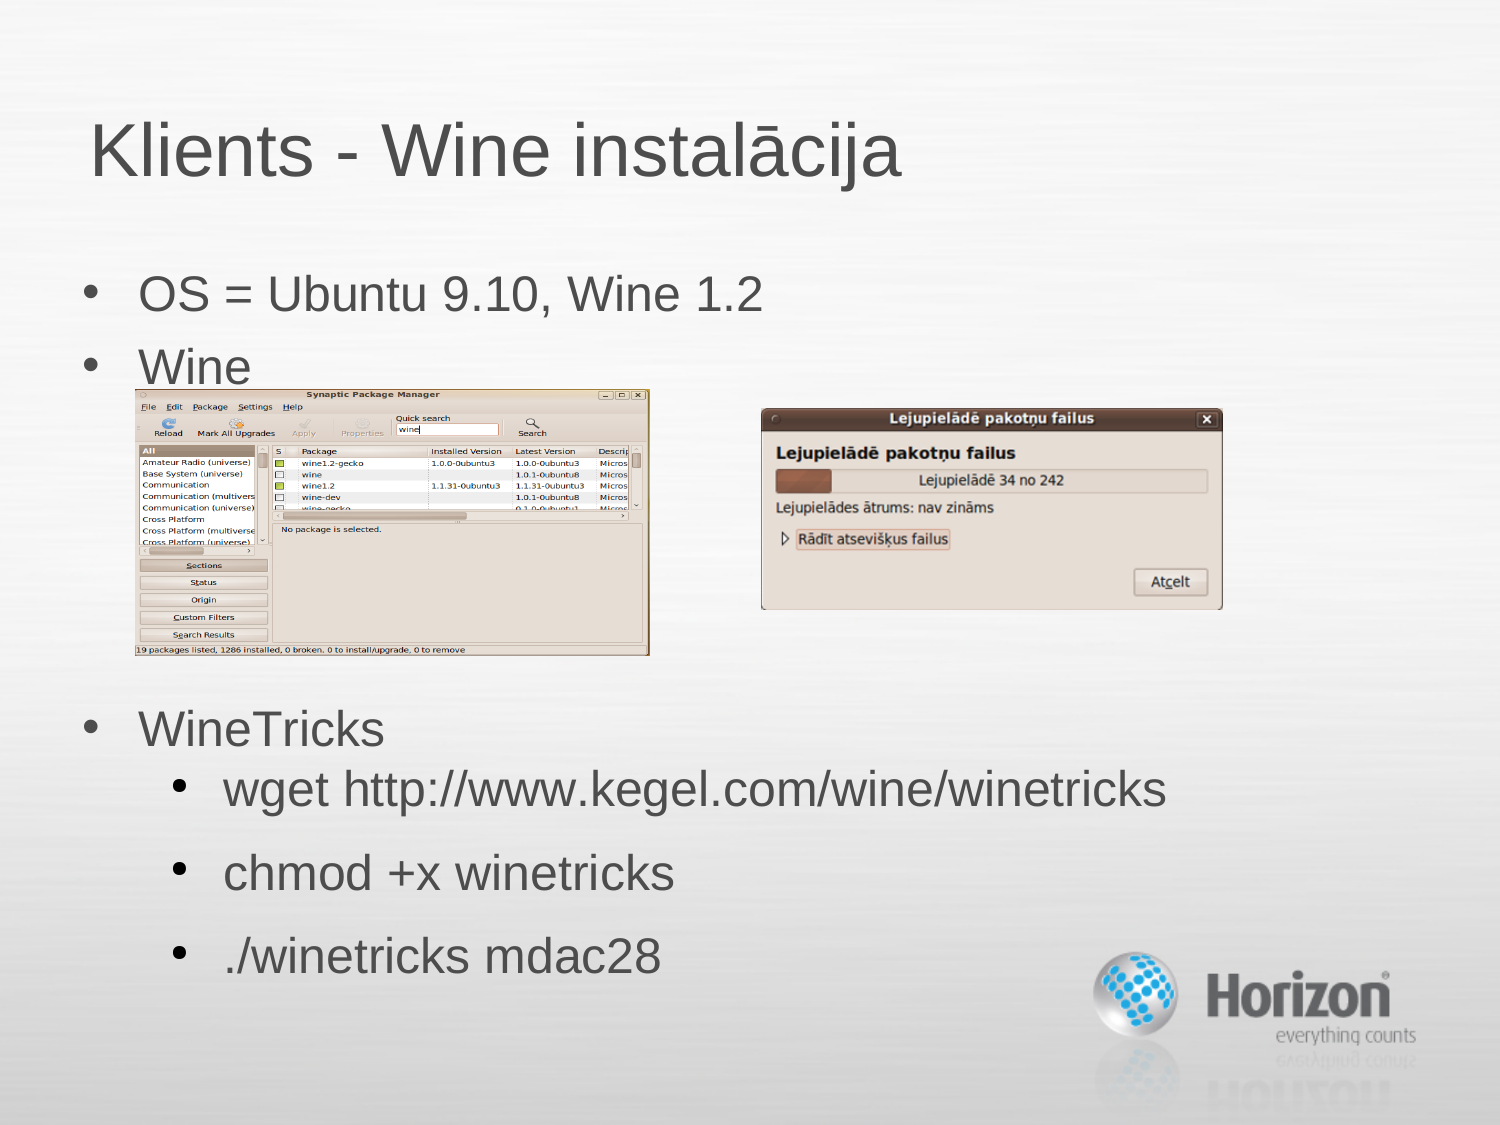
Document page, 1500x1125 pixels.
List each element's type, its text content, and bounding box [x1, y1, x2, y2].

list OS = Ubuntu 9.10, Wine 1.2 Wine WineTricks wget http://www.kegel.com/wine/winetricks chmod +x winetricks ./winetricks mdac28 [67, 253, 1418, 997]
title Klients - Wine instalācija [75, 44, 1426, 248]
picture [0, 0, 1500, 1125]
